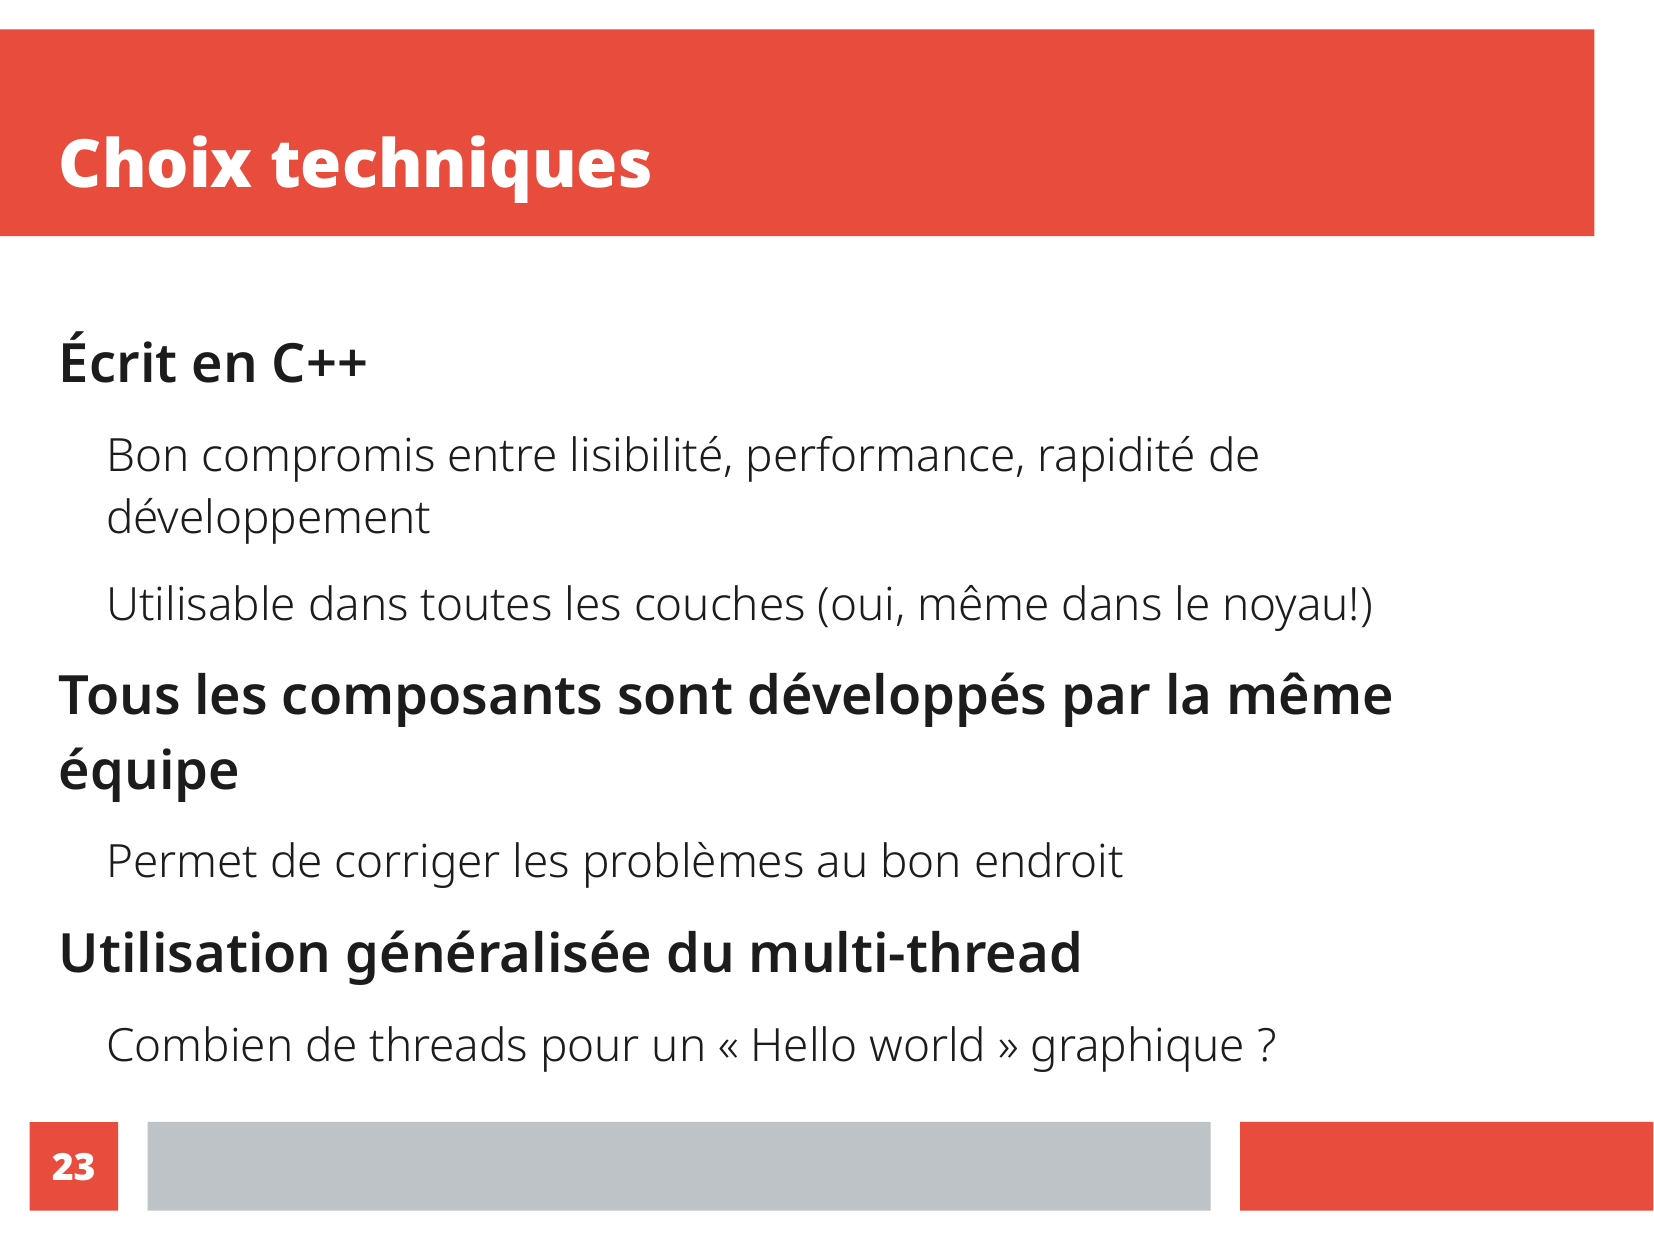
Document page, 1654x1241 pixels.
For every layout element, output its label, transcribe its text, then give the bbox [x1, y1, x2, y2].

title Choix techniques [59, 59, 1595, 207]
list Écrit en C++ Bon compromis entre lisibilité, performance, rapidité de développement Utilisable dans toutes les couches (oui, même dans le noyau!) Tous les composants sont développés par la même équipe Permet de corriger les problèmes au bon endroit Utilisation généralisée du multi-thread Combien de threads pour un « Hello world » graphique ? [59, 324, 1565, 1093]
